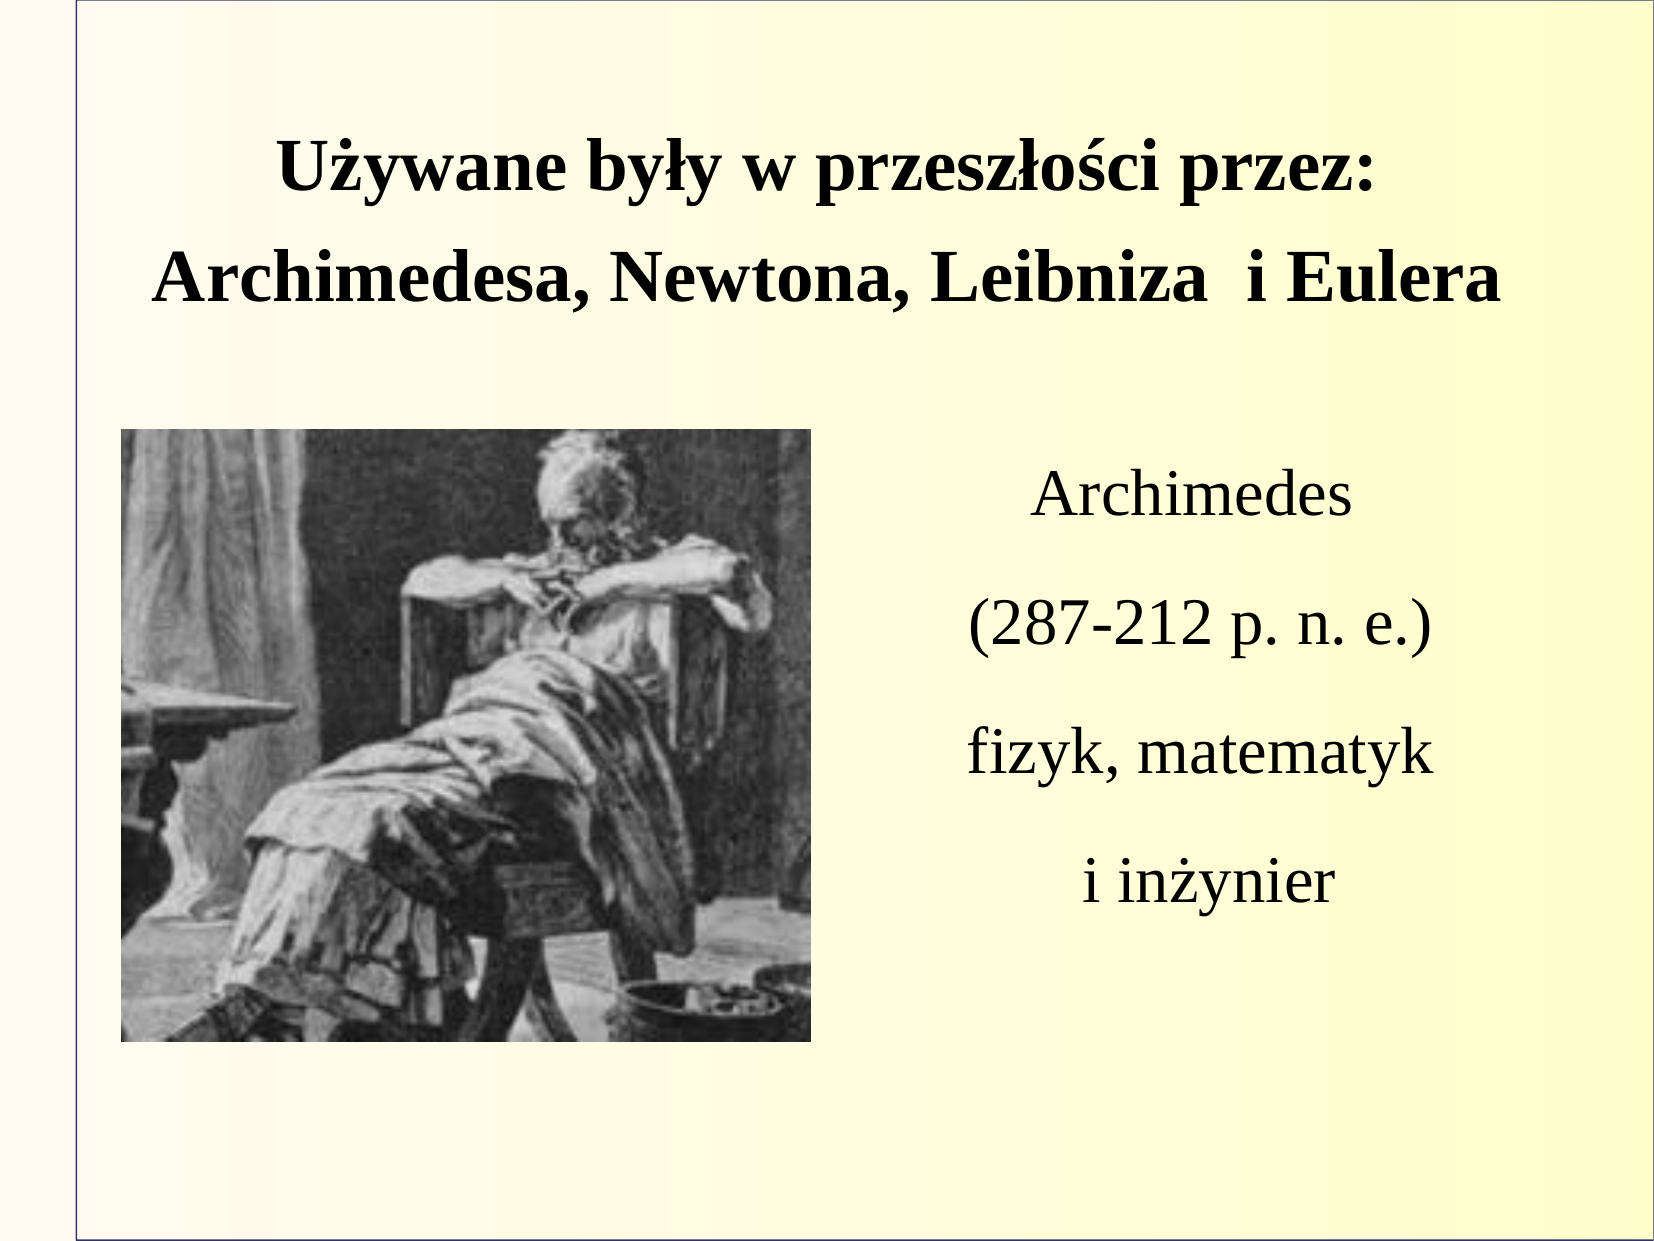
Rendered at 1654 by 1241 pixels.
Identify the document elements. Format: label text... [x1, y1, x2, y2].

title Używane były w przeszłości przez: Archimedesa, Newtona, Leibniza i Eulera [121, 74, 1534, 339]
picture [121, 429, 811, 1042]
picture [0, 0, 75, 1241]
list Archimedes (287-212 p. n. e.) fizyk, matematyk i inżynier [850, 430, 1535, 1127]
